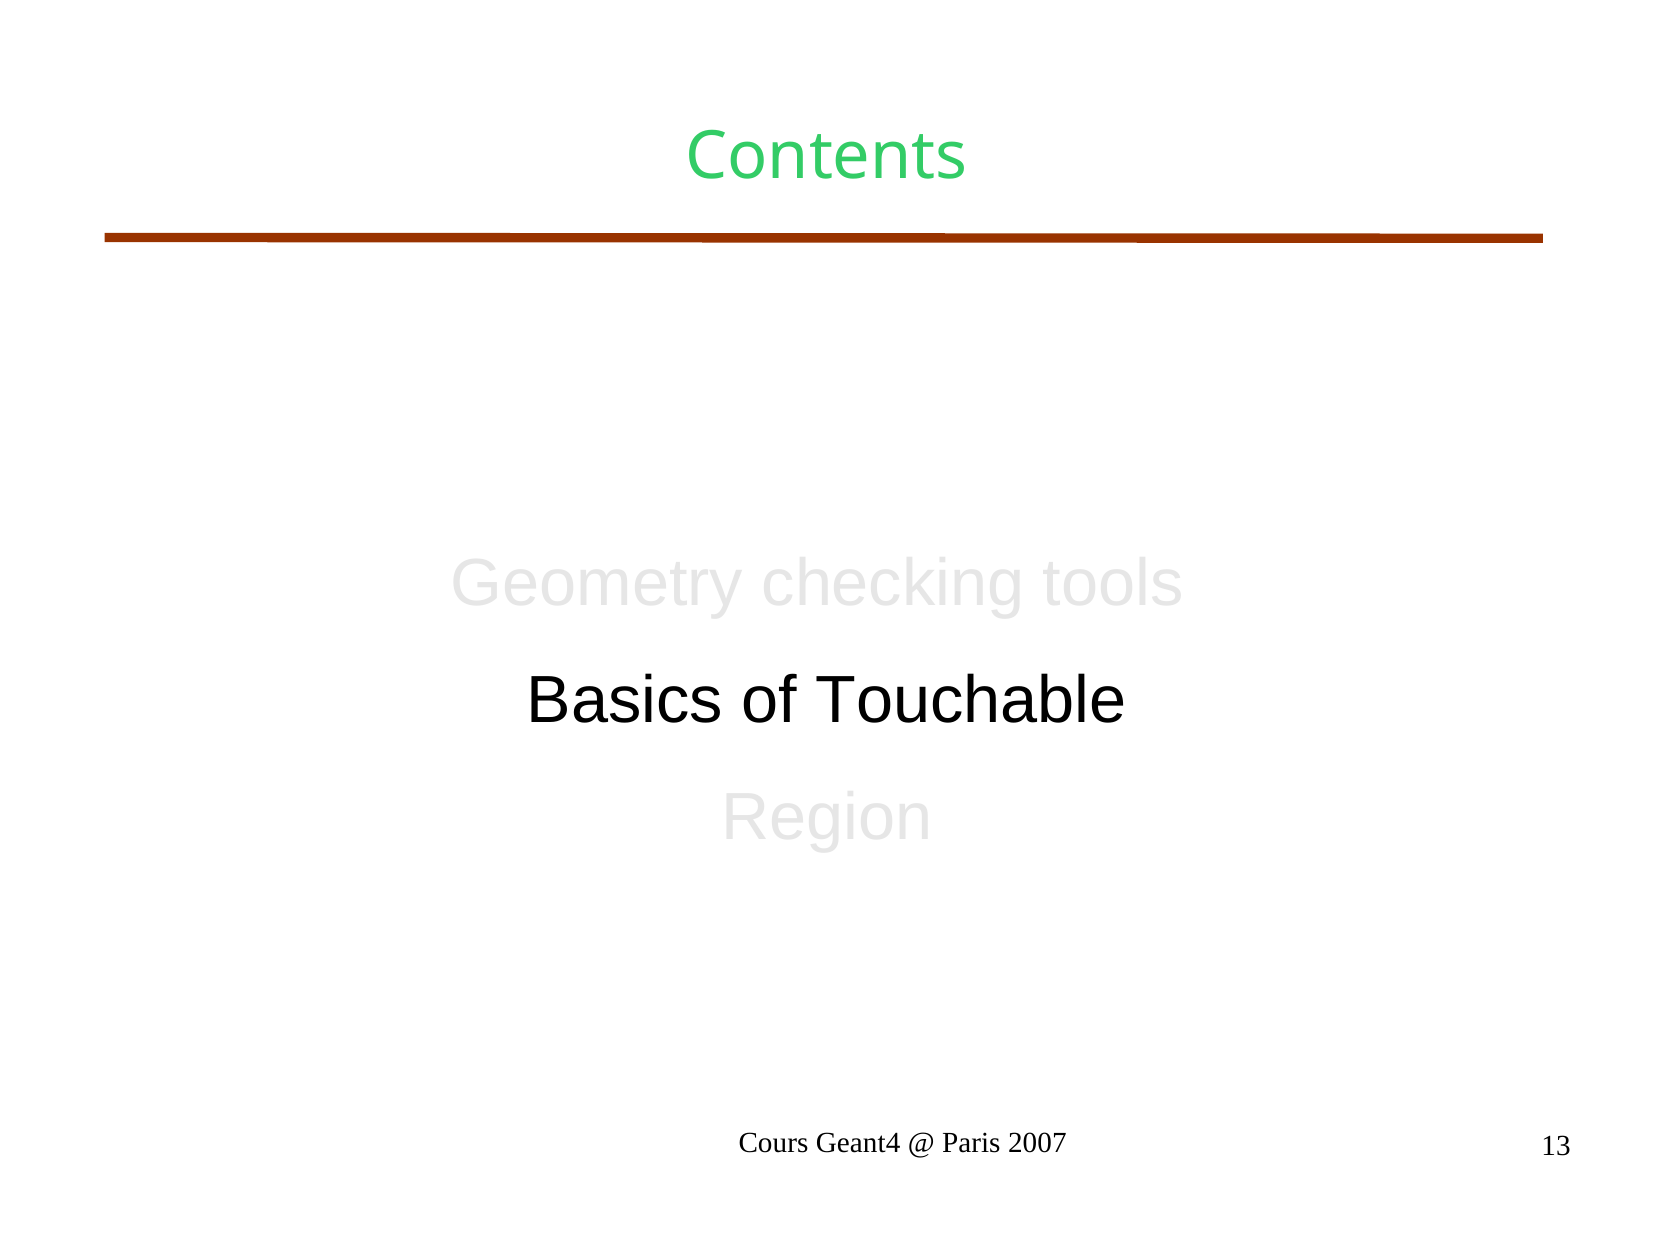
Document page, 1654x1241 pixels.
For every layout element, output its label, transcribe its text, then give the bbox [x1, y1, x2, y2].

title Contents [82, 49, 1571, 257]
text_box Geometry checking tools Basics of Touchable Region [82, 290, 1571, 1109]
